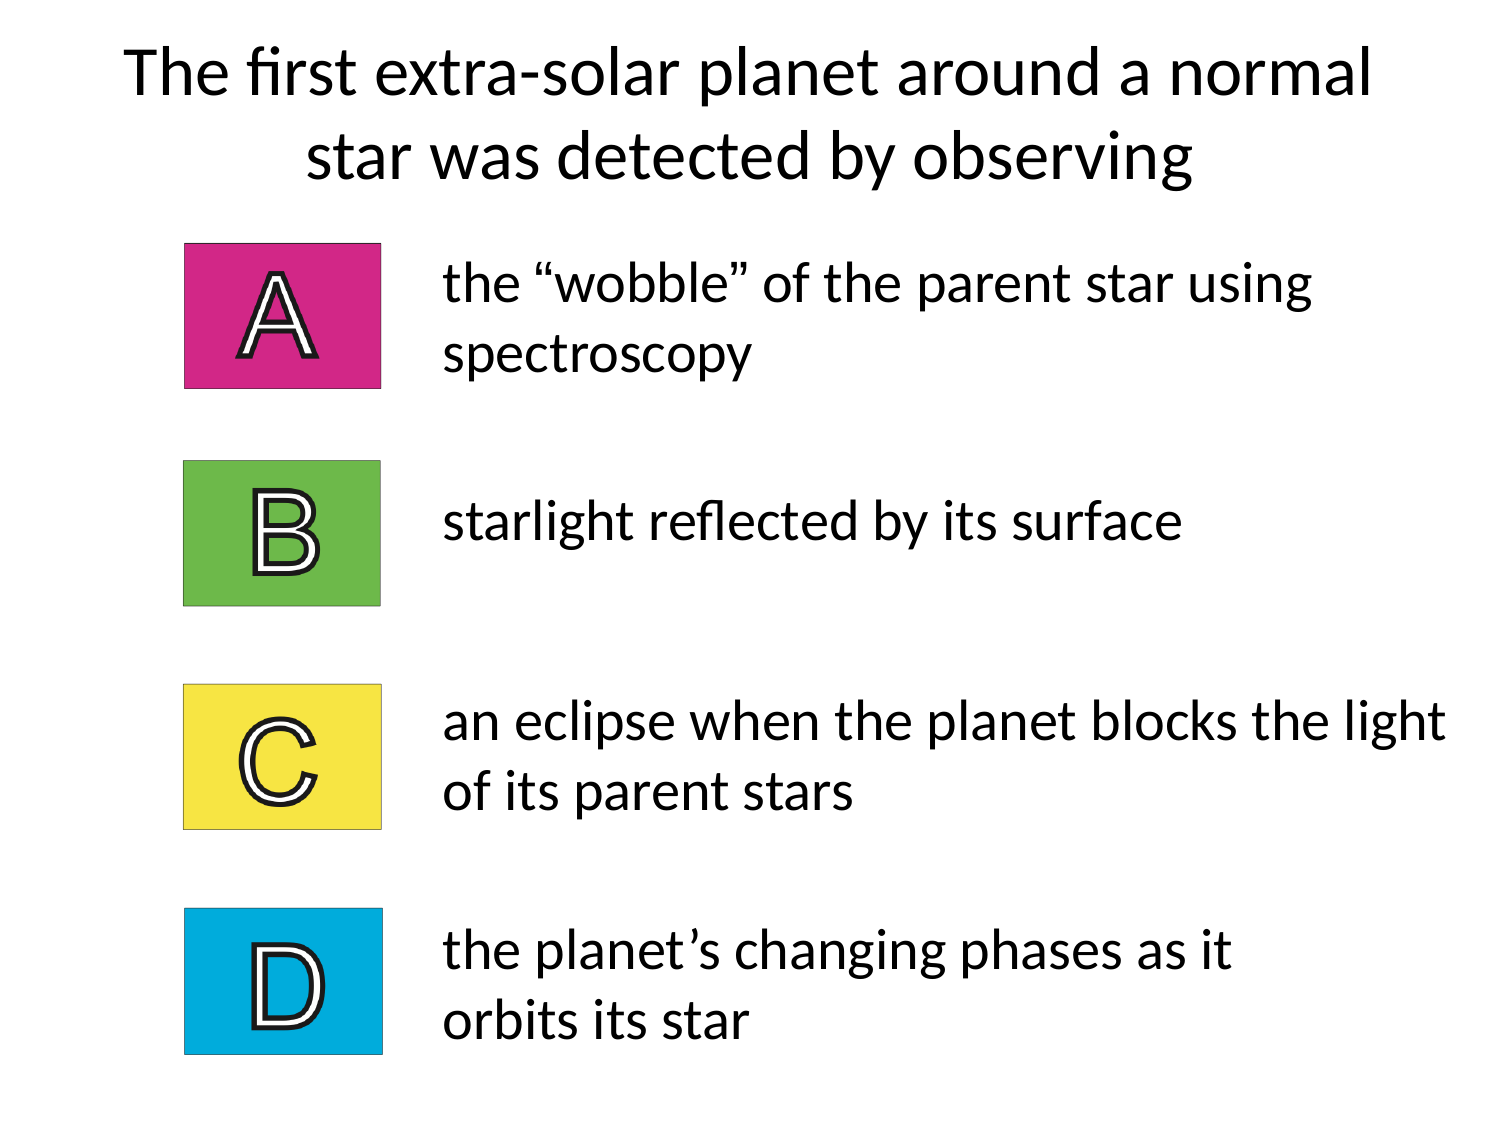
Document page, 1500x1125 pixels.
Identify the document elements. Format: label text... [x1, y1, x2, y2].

picture [181, 682, 383, 831]
text_box the planet’s changing phases as it orbits its star [427, 903, 1383, 1059]
text_box starlight reflected by its surface [427, 474, 1392, 560]
text_box the “wobble” of the parent star using spectroscopy [427, 236, 1383, 392]
picture [183, 906, 384, 1056]
text_box an eclipse when the planet blocks the light of its parent stars [427, 674, 1470, 830]
picture [182, 240, 383, 391]
text_box The first extra-solar planet around a normal star was detected by observing [74, 15, 1425, 203]
picture [181, 458, 382, 608]
